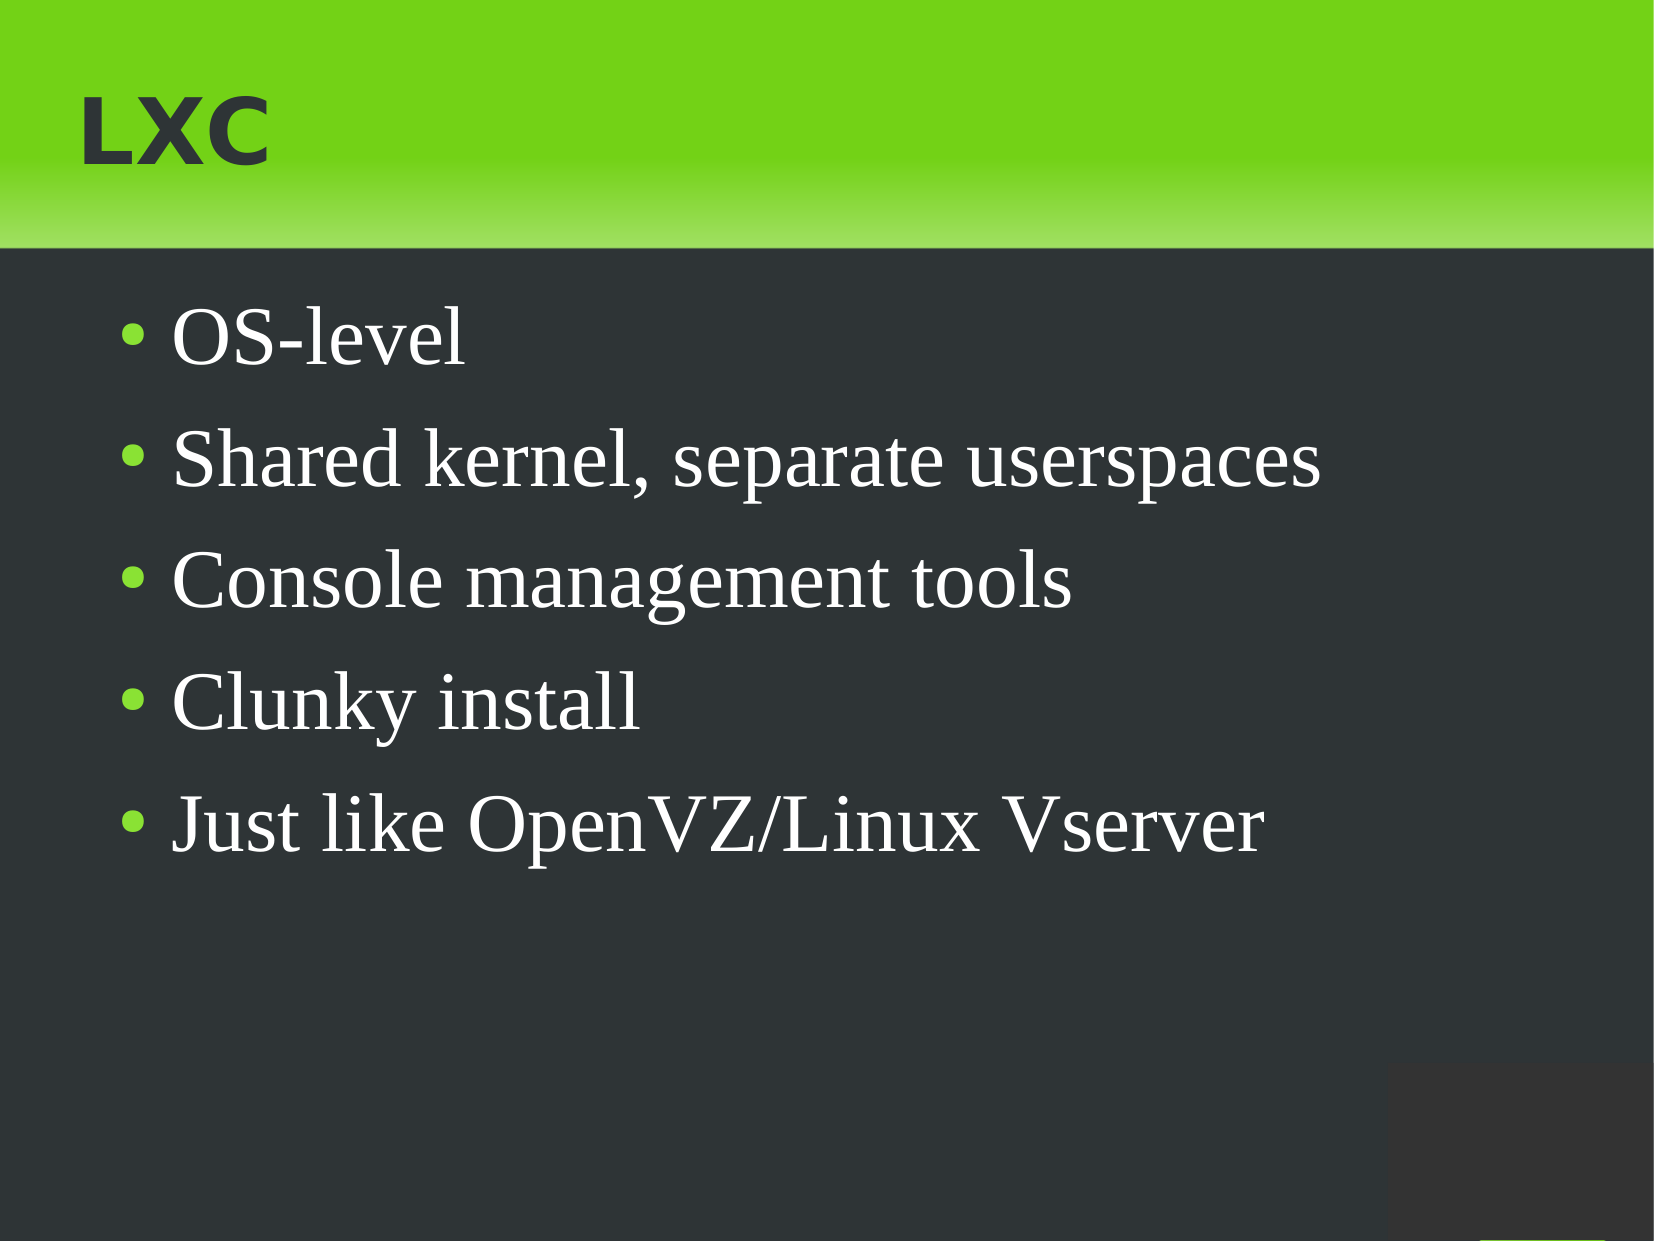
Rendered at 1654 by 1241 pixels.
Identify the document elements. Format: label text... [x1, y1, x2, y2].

title LXC [76, 29, 1565, 237]
picture [0, 0, 1654, 1241]
list OS-level Shared kernel, separate userspaces Console management tools Clunky install Just like OpenVZ/Linux Vserver [82, 290, 1571, 1109]
